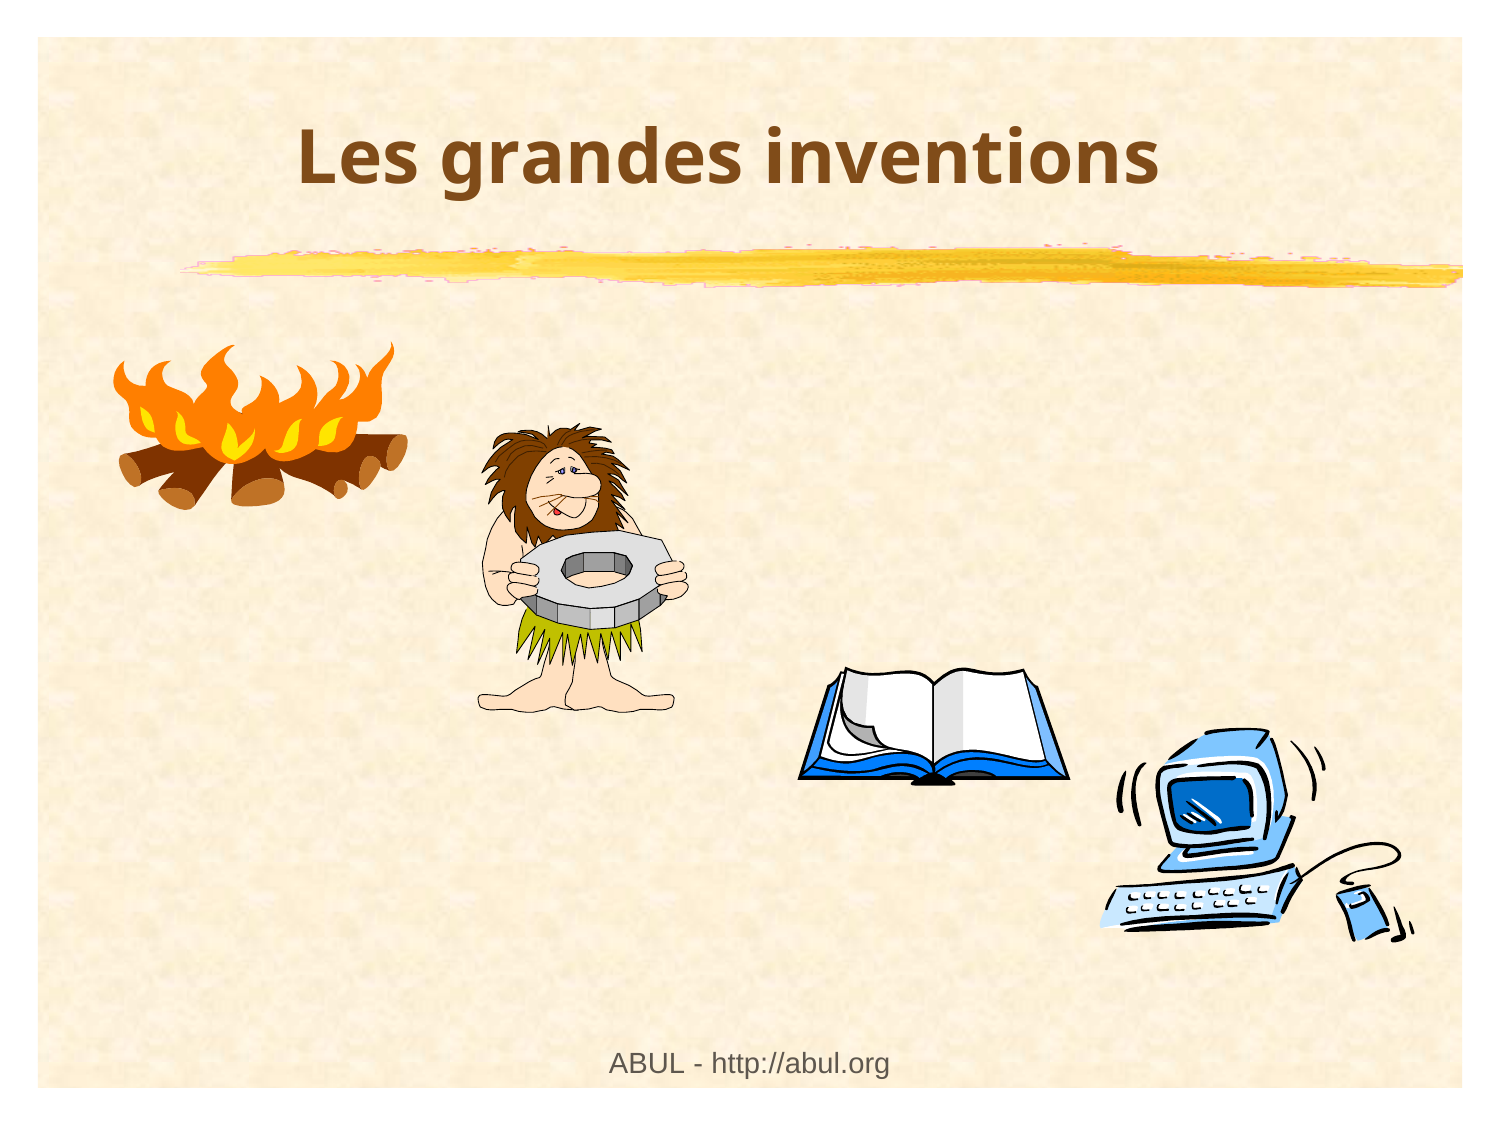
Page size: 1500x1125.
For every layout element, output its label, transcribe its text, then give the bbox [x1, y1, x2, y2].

title Les grandes inventions [126, 67, 1330, 243]
picture [37, 37, 1463, 1088]
